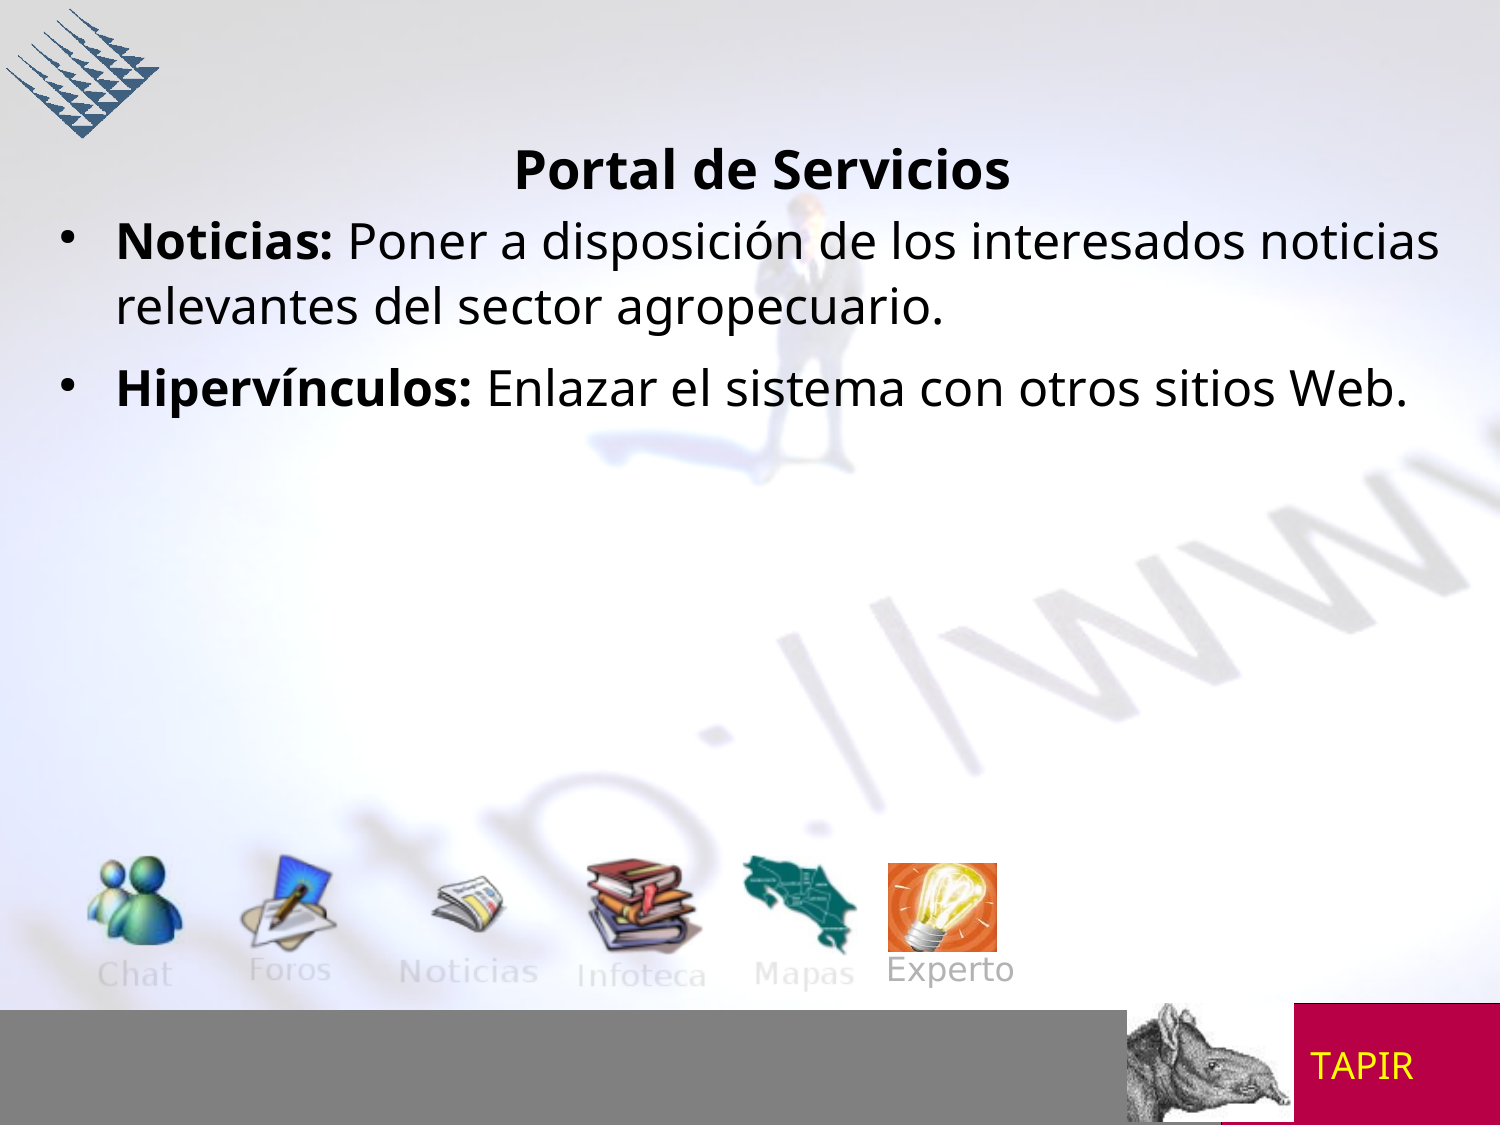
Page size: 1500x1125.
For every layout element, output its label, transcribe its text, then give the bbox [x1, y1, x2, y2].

picture [888, 863, 997, 952]
text_box Experto [885, 951, 1034, 991]
list Noticias: Poner a disposición de los interesados noticias relevantes del sector agropecuario. Hipervínculos: Enlazar el sistema con otros sitios Web. [59, 206, 1460, 950]
picture [1127, 1003, 1294, 1123]
text_box TAPIR [1221, 1003, 1500, 1125]
picture [59, 840, 361, 1003]
picture [0, 0, 163, 144]
picture [564, 851, 719, 1000]
picture [382, 851, 553, 1004]
picture [726, 850, 879, 1002]
title Portal de Servicios [62, 45, 1463, 293]
